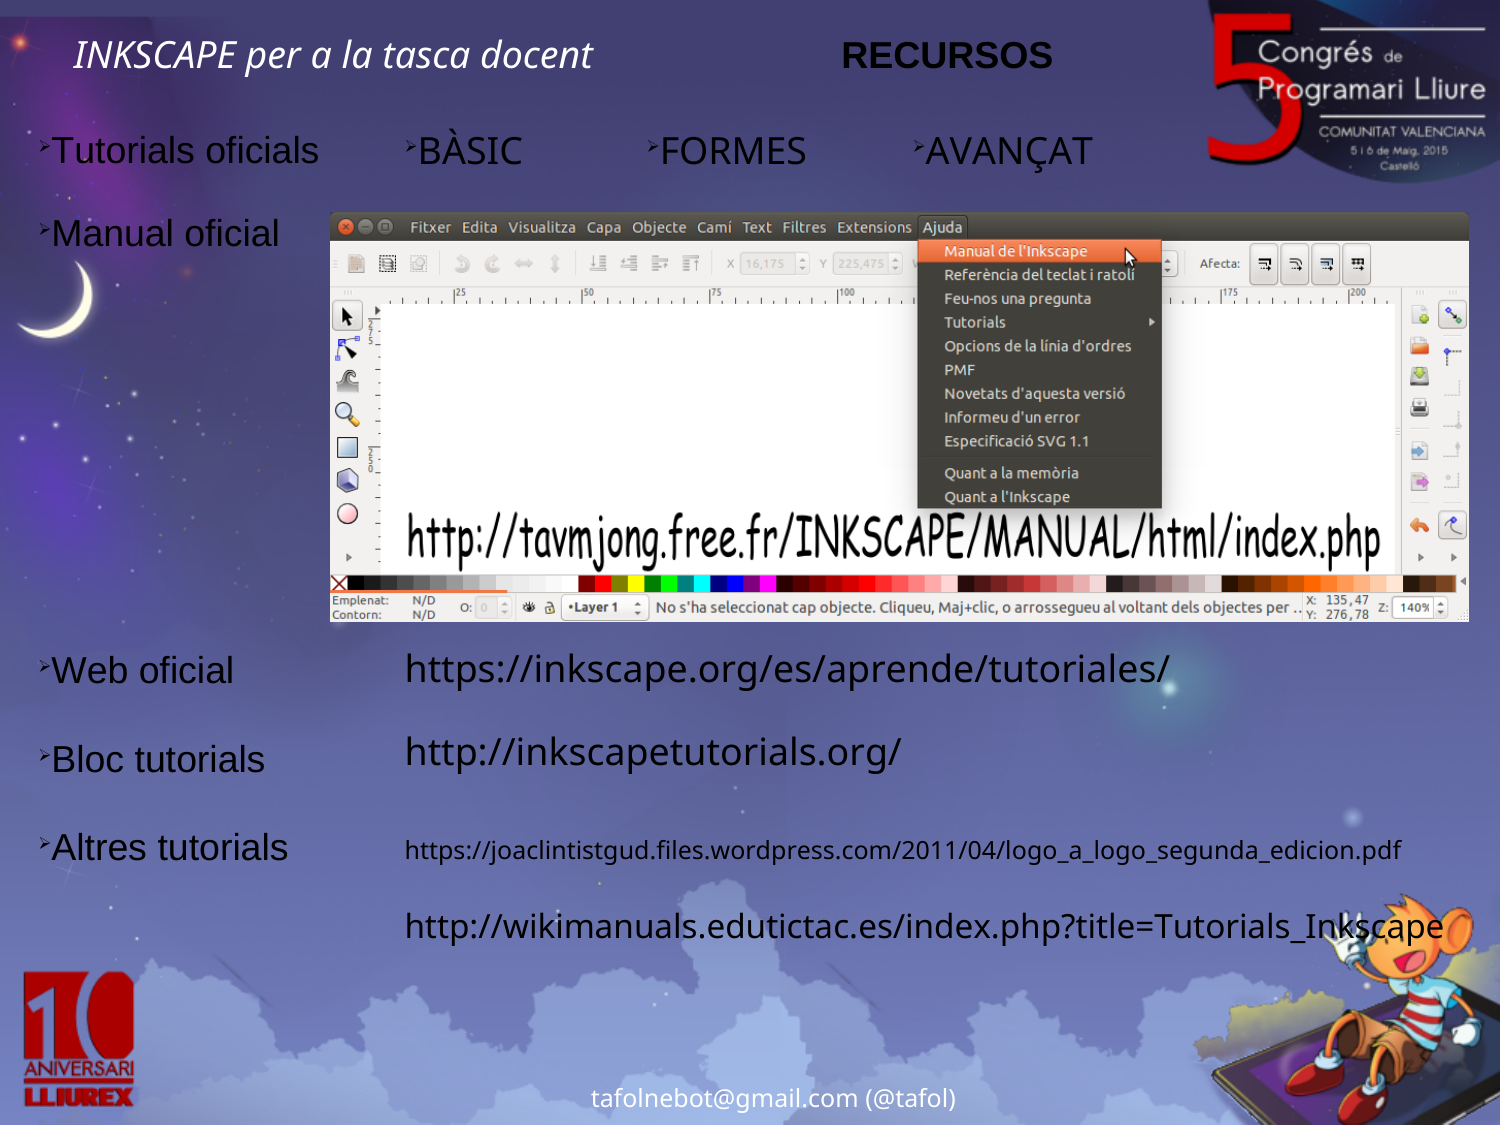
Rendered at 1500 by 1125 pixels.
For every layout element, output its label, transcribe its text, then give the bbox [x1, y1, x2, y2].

text_box FORMES [631, 119, 897, 180]
text_box http://wikimanuals.edutictac.es/index.php?title=Tutorials_Inkscape [389, 897, 1500, 953]
text_box Altres tutorials [23, 816, 367, 876]
text_box Bloc tutorials [23, 727, 331, 788]
text_box Manual oficial [23, 201, 520, 262]
text_box BÀSIC [389, 119, 631, 180]
text_box http://inkscapetutorials.org/ [389, 720, 1300, 781]
text_box Web oficial [23, 638, 284, 699]
text_box Tutorials oficials [23, 119, 389, 179]
text_box RECURSOS [826, 23, 1170, 84]
text_box https://joaclintistgud.files.wordpress.com/2011/04/logo_a_logo_segunda_edicion.pdf [389, 826, 1500, 872]
text_box https://inkscape.org/es/aprende/tutoriales/ [389, 637, 1300, 698]
text_box AVANÇAT [897, 119, 1252, 180]
picture [0, 0, 1500, 1125]
